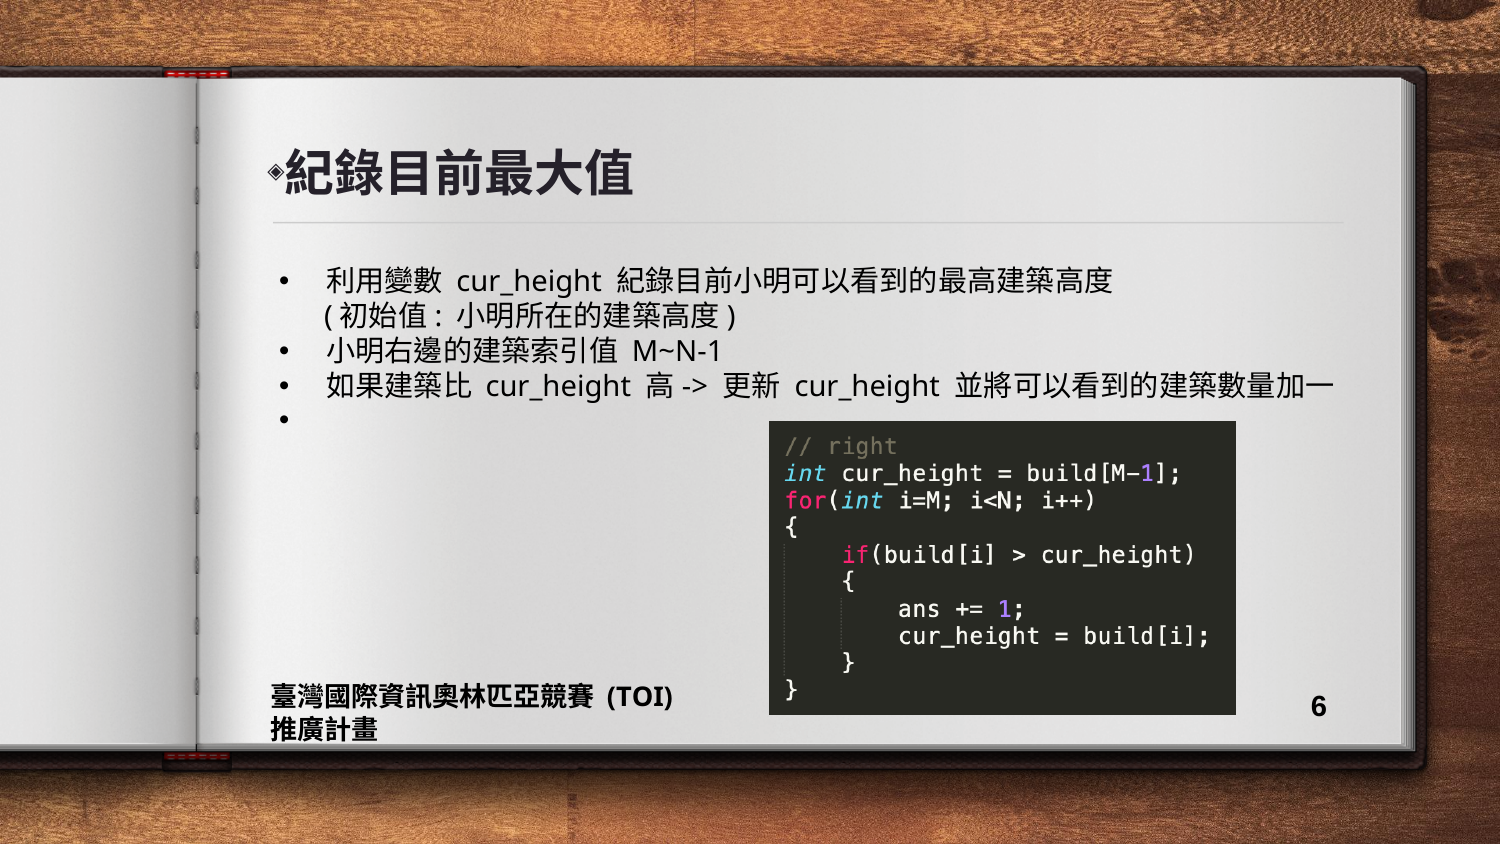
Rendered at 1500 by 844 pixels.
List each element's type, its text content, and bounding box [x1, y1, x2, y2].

text_box [1295, 672, 1386, 737]
text_box 紀錄目前最大值 [252, 126, 746, 216]
picture [769, 421, 1236, 715]
text_box 利用變數 cur_height 紀錄目前小明可以看到的最高建築高度 (初始值: 小明所在的建築高度) 小明右邊的建築索引值 M~N-1 如果建築比 cur_height 高-> 更新 cur_height 並將可以看到的建築數量加一 [264, 255, 1399, 628]
